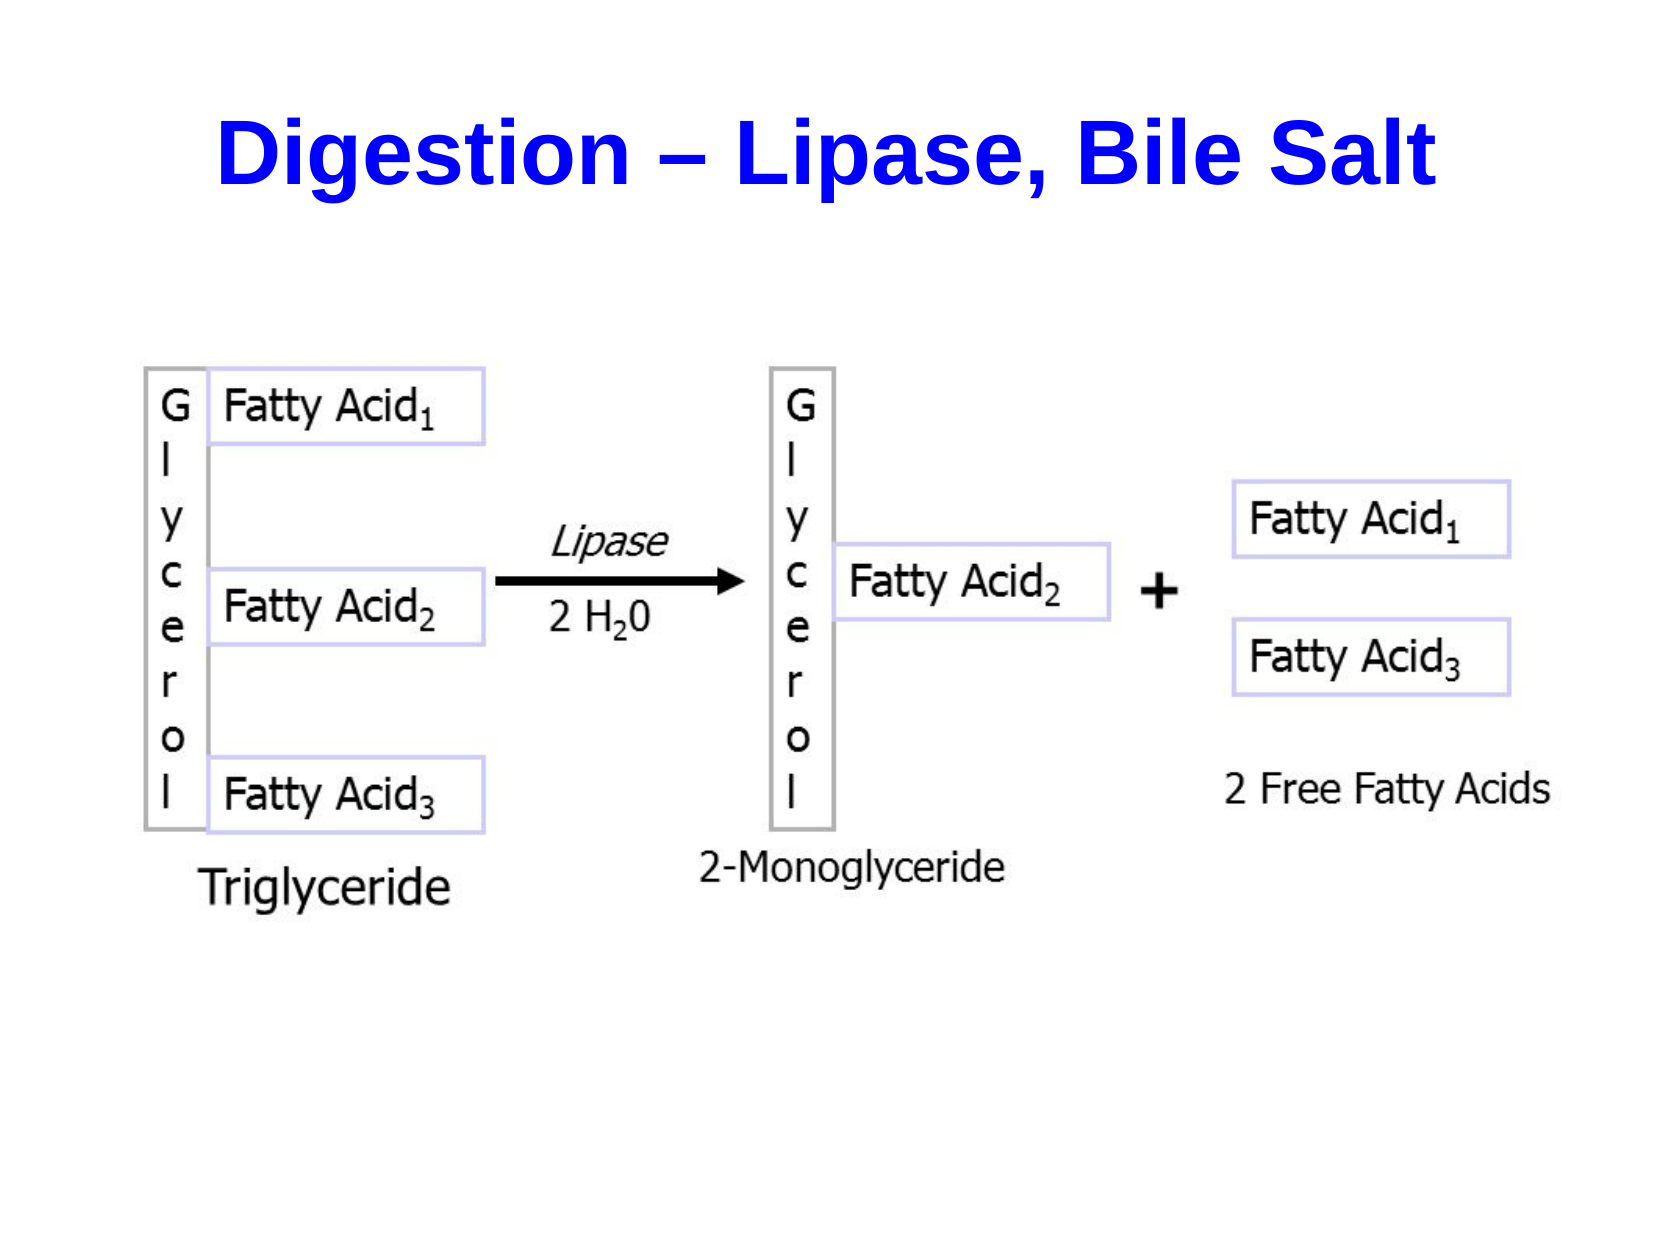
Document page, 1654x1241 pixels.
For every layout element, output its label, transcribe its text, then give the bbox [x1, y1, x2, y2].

title Digestion – Lipase, Bile Salt [82, 49, 1571, 257]
picture [111, 318, 1565, 937]
